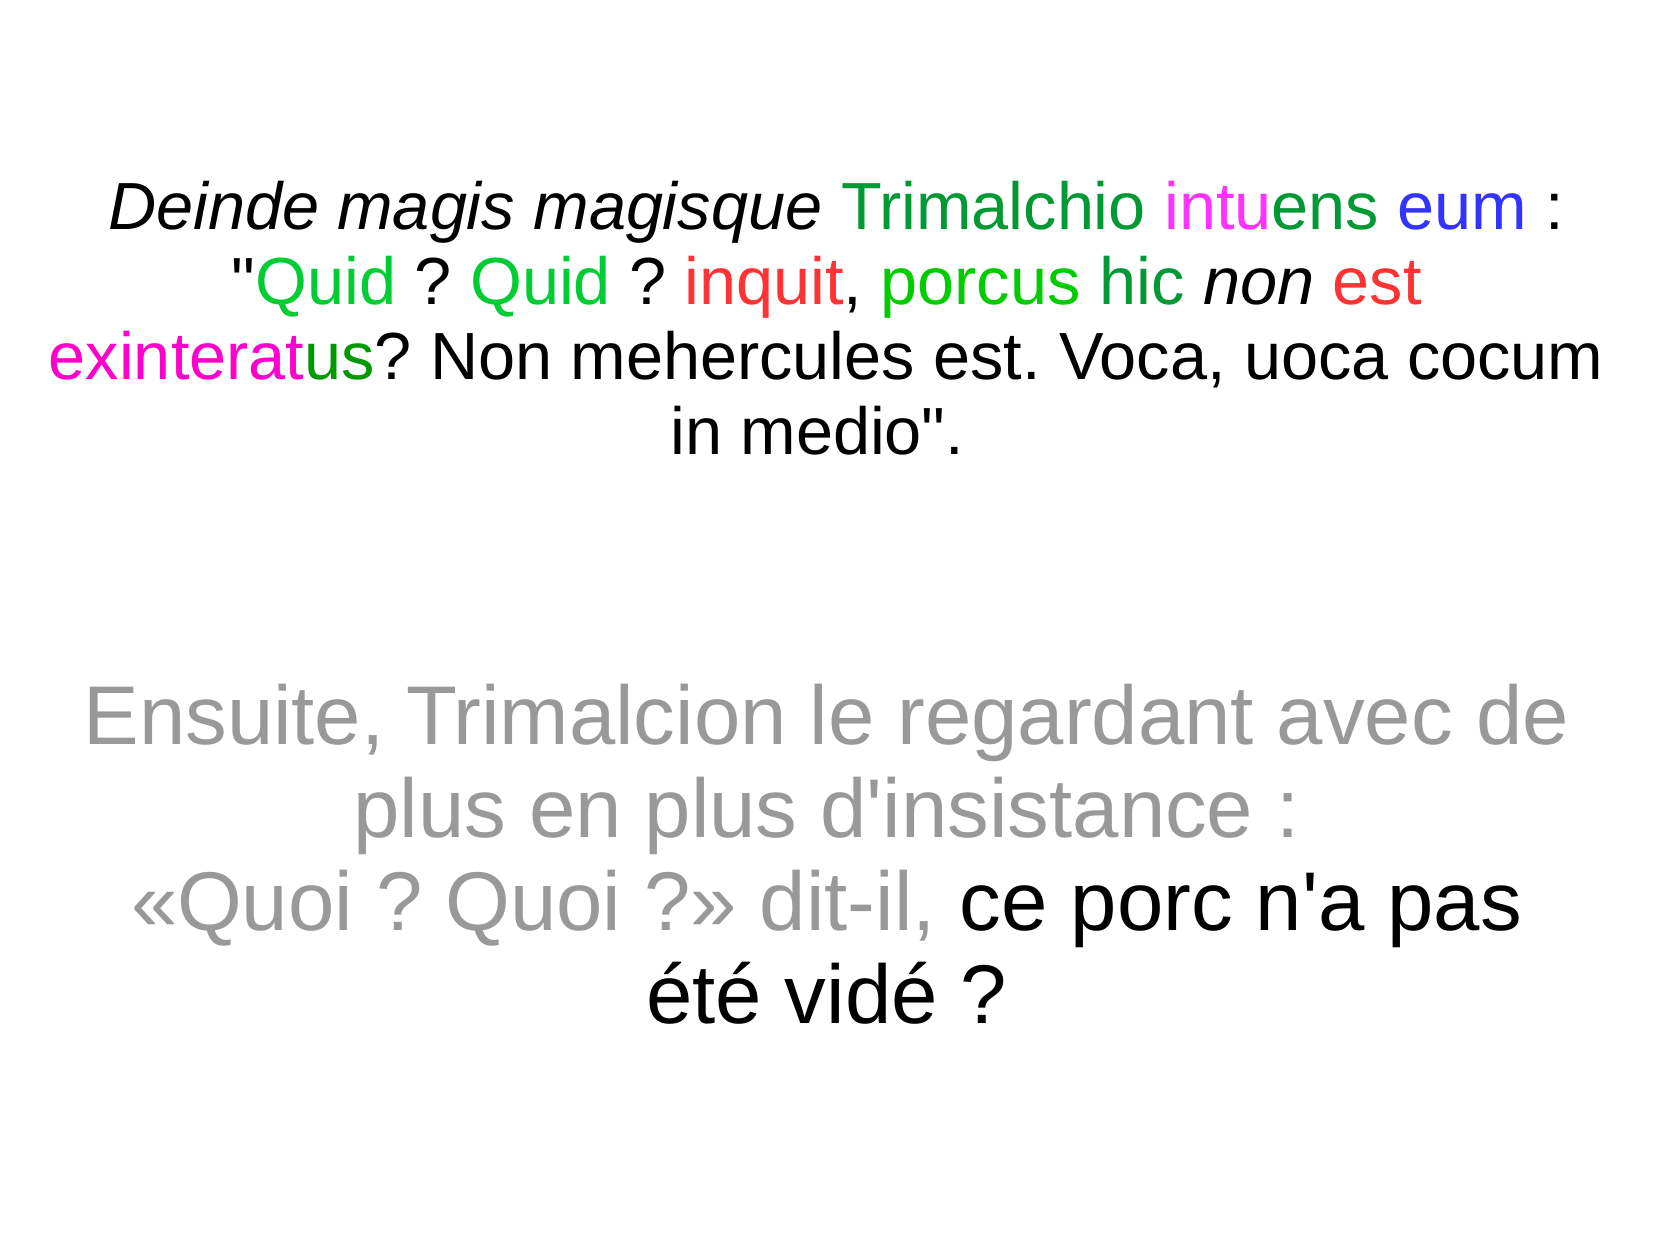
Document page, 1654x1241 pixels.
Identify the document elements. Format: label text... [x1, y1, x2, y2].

title Deinde magis magisque Trimalchio intuens eum : "Quid ? Quid ? inquit, porcus hic non est exinteratus? Non mehercules est. Voca, uoca cocum in medio". [47, 35, 1607, 603]
subtitle Ensuite, Trimalcion le regardant avec de plus en plus d'insistance : «Quoi ? Quoi ?» dit-il, ce porc n'a pas été vidé ? [82, 529, 1571, 1182]
